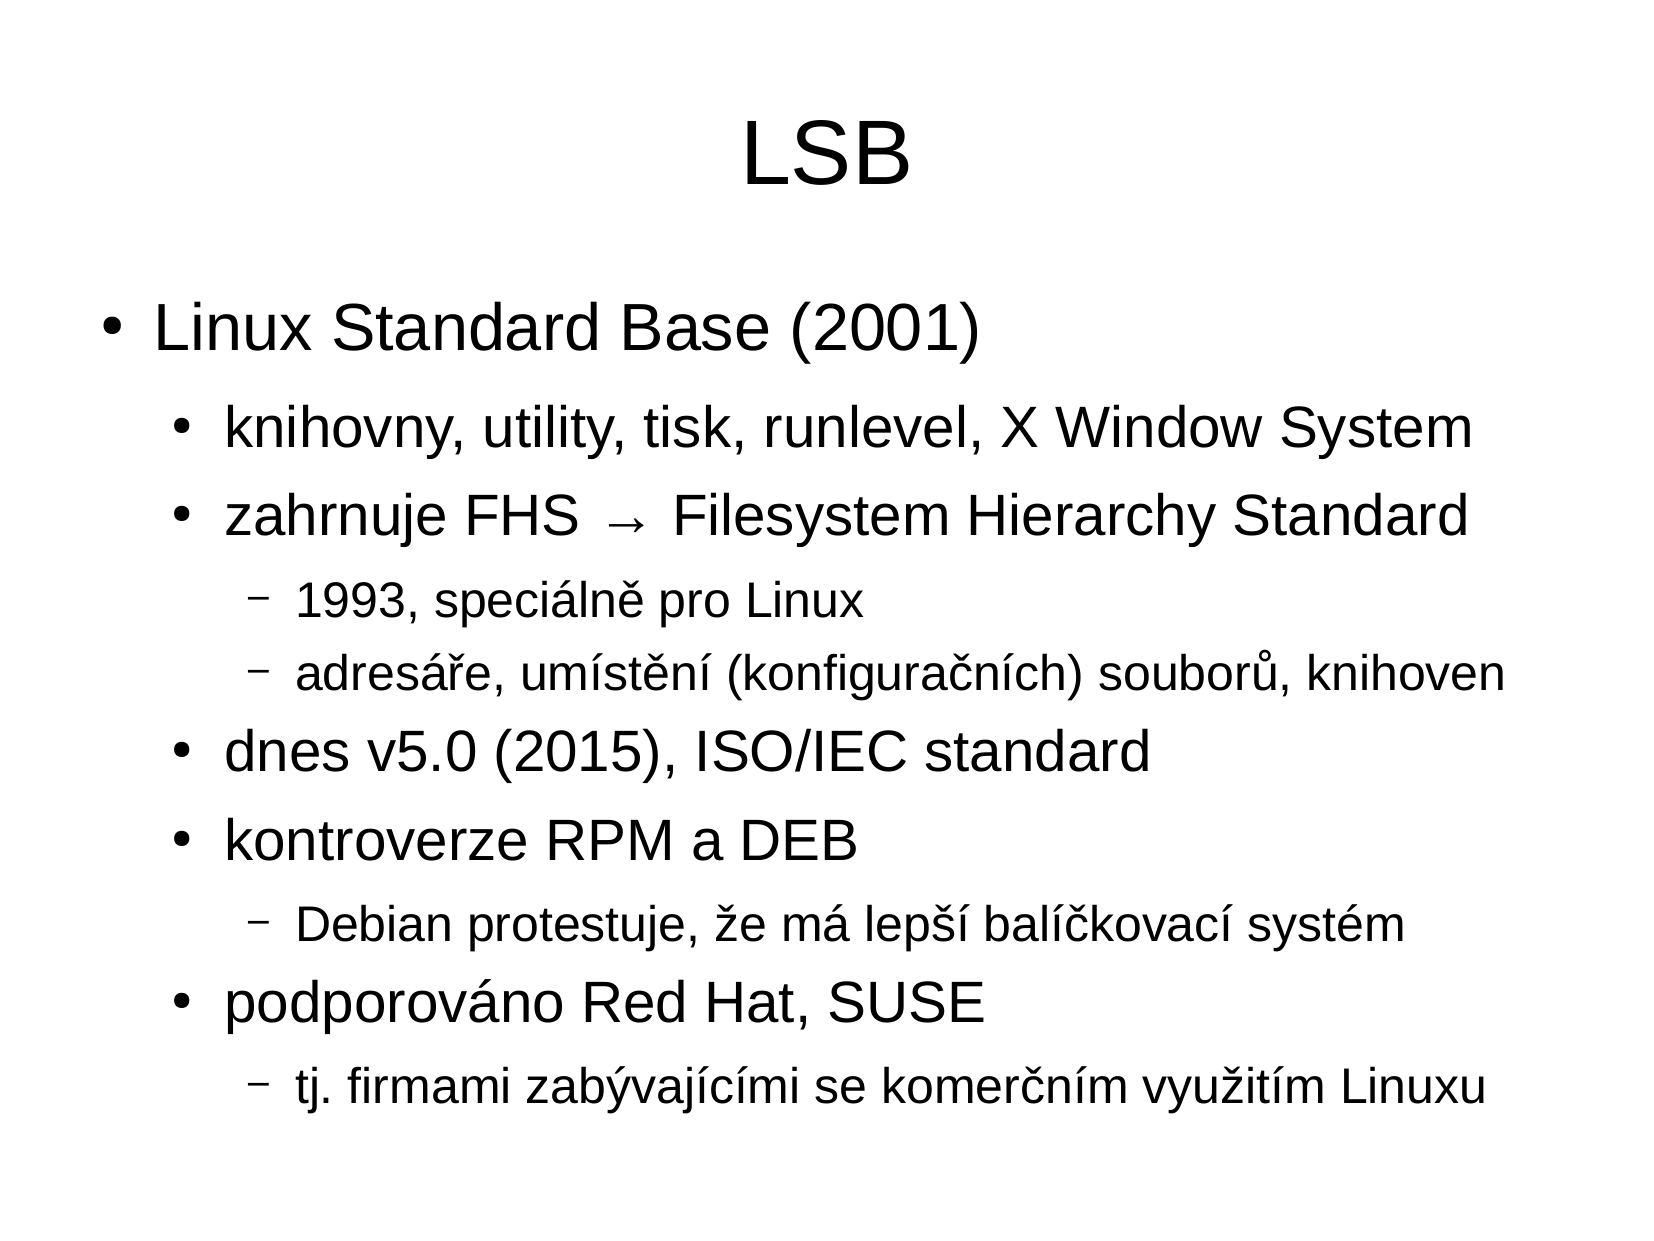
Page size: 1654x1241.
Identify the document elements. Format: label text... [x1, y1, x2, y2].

list Linux Standard Base (2001) knihovny, utility, tisk, runlevel, X Window System zahrnuje FHS → Filesystem Hierarchy Standard 1993, speciálně pro Linux adresáře, umístění (konfiguračních) souborů, knihoven dnes v5.0 (2015), ISO/IEC standard kontroverze RPM a DEB Debian protestuje, že má lepší balíčkovací systém podporováno Red Hat, SUSE tj. firmami zabývajícími se komerčním využitím Linuxu [82, 290, 1571, 1114]
title LSB [82, 56, 1571, 250]
